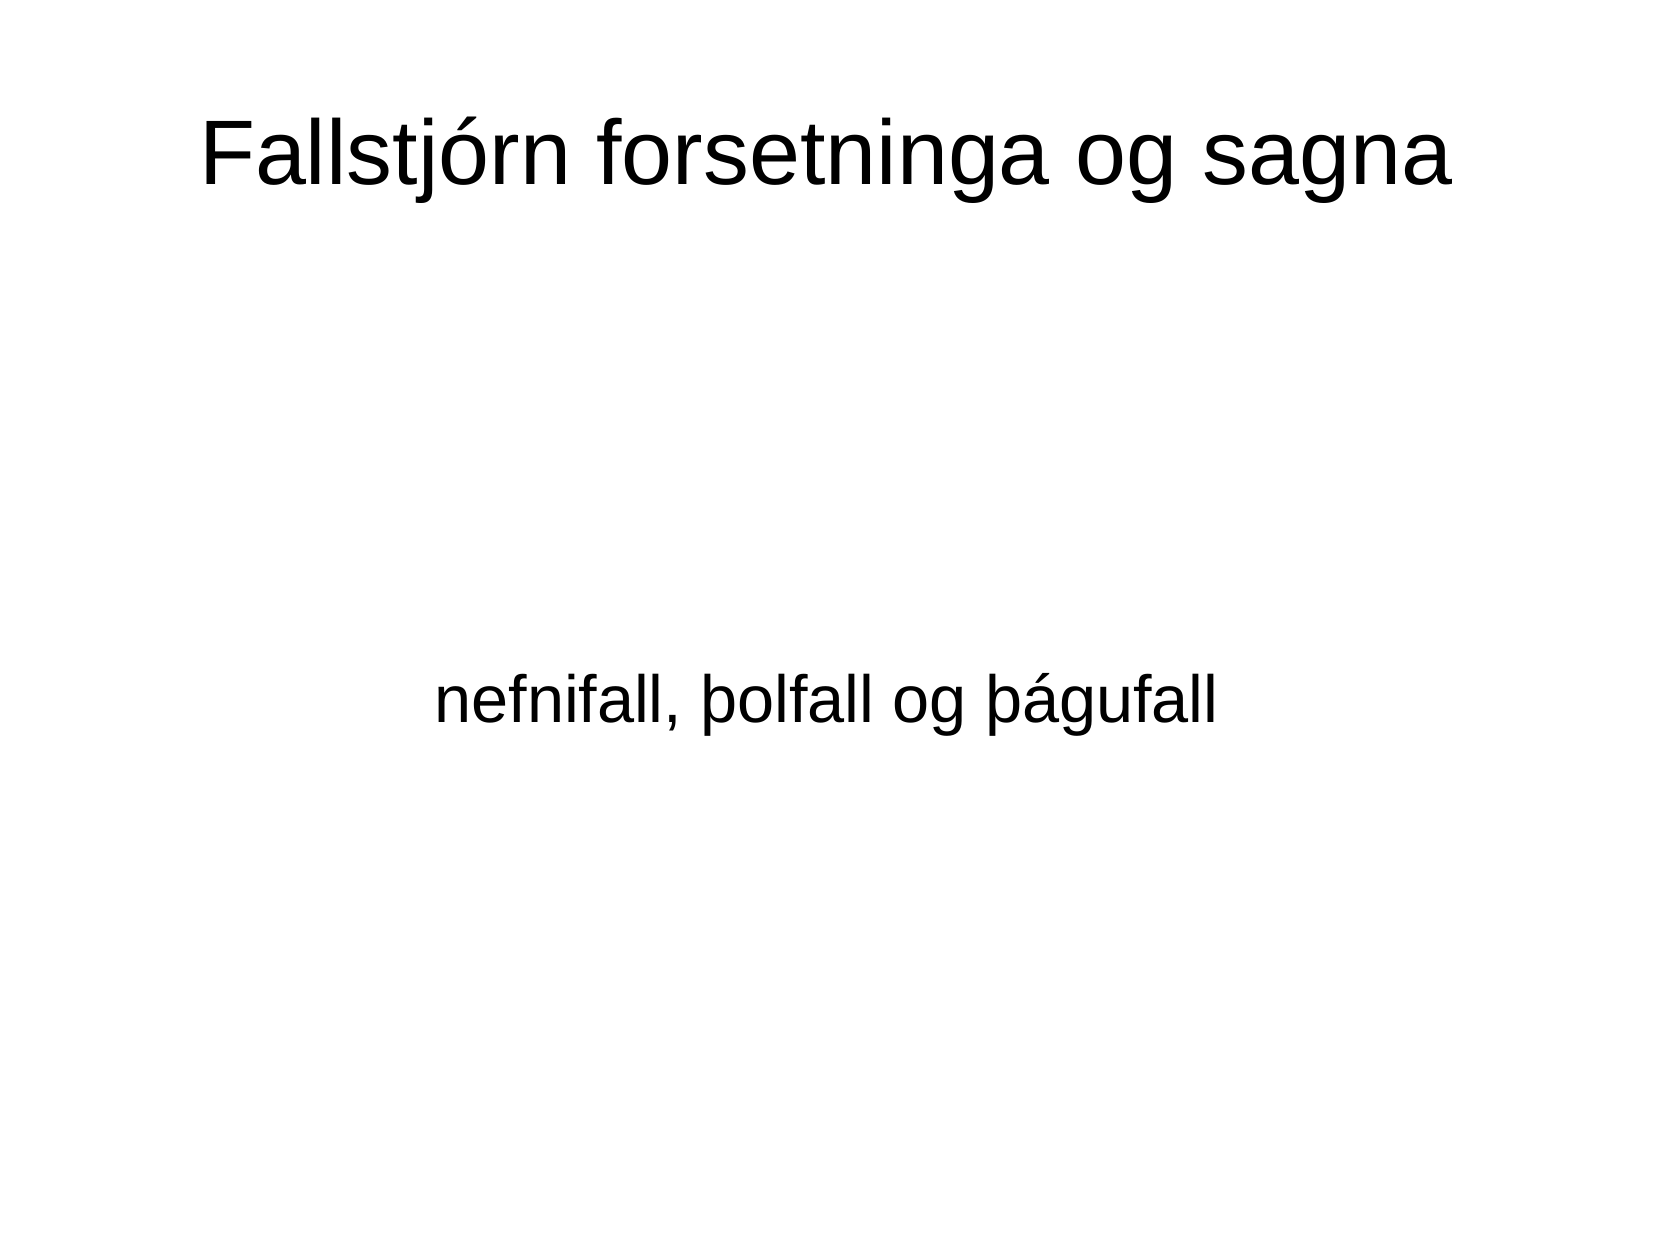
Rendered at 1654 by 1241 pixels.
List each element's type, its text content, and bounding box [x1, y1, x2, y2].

text_box nefnifall, þolfall og þágufall [82, 297, 1571, 1102]
title Fallstjórn forsetninga og sagna [82, 56, 1571, 250]
